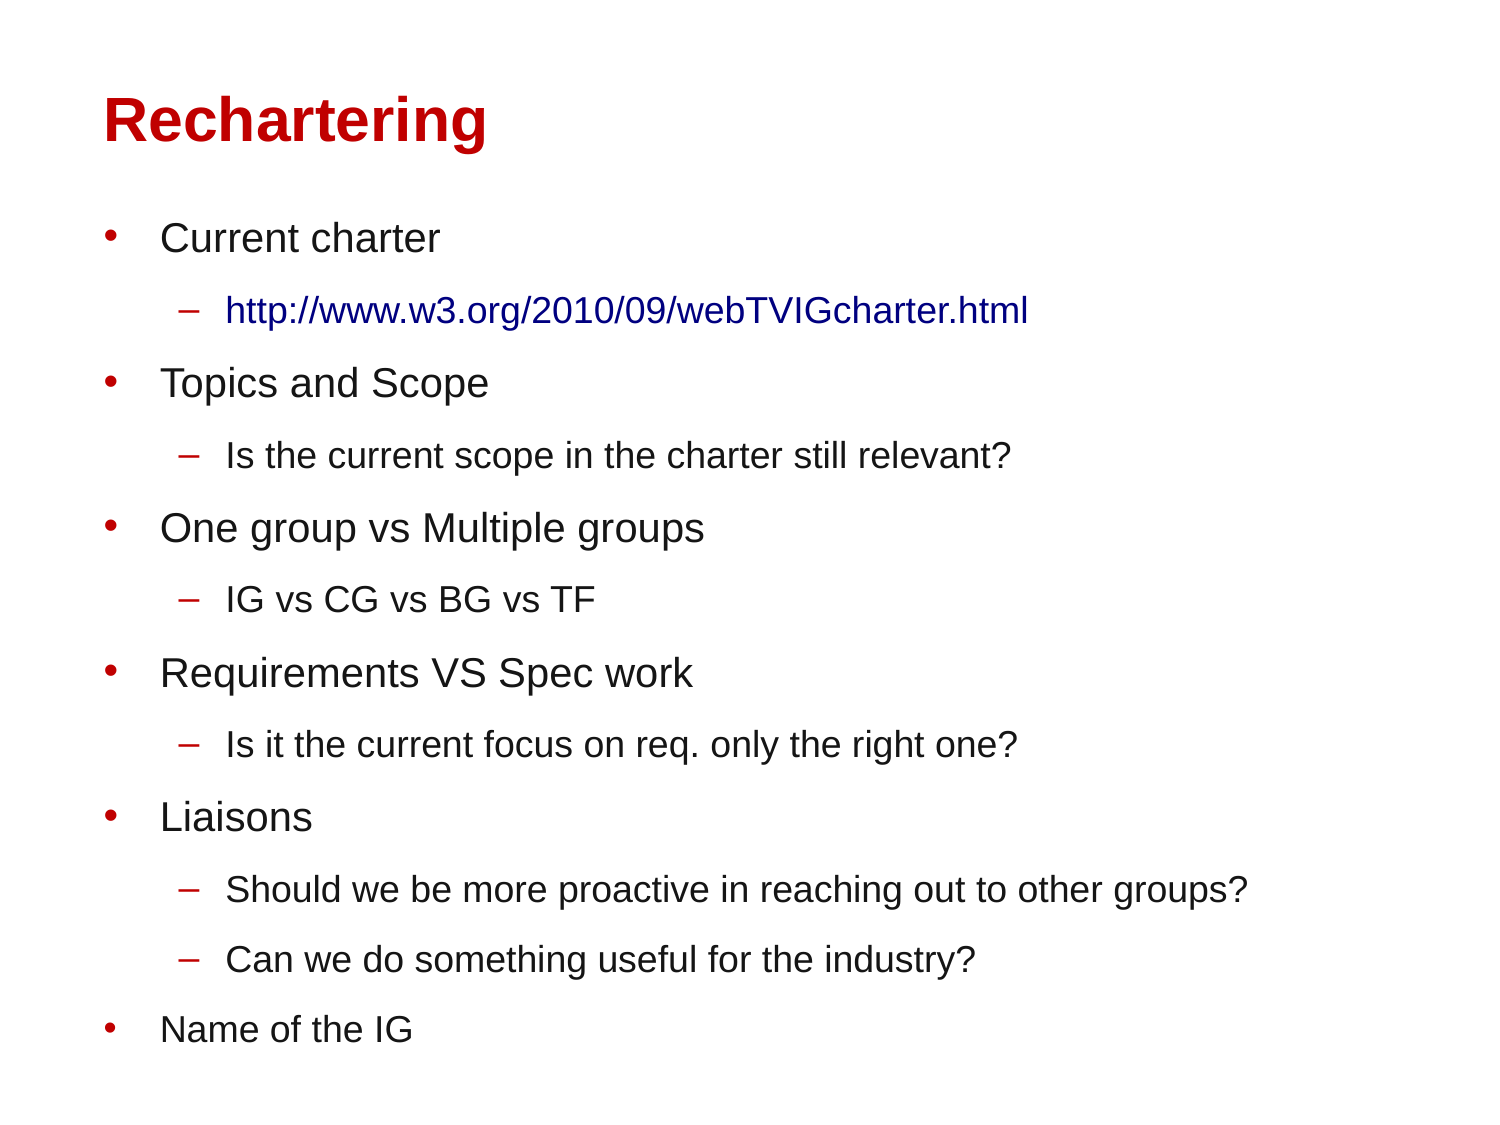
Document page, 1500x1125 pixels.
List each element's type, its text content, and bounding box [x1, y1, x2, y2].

title Rechartering [88, 70, 1412, 162]
list Current charter http://www.w3.org/2010/09/webTVIGcharter.html Topics and Scope Is the current scope in the charter still relevant? One group vs Multiple groups IG vs CG vs BG vs TF Requirements VS Spec work Is it the current focus on req. only the right one? Liaisons Should we be more proactive in reaching out to other groups? Can we do something useful for the industry? Name of the IG [88, 203, 1412, 1058]
